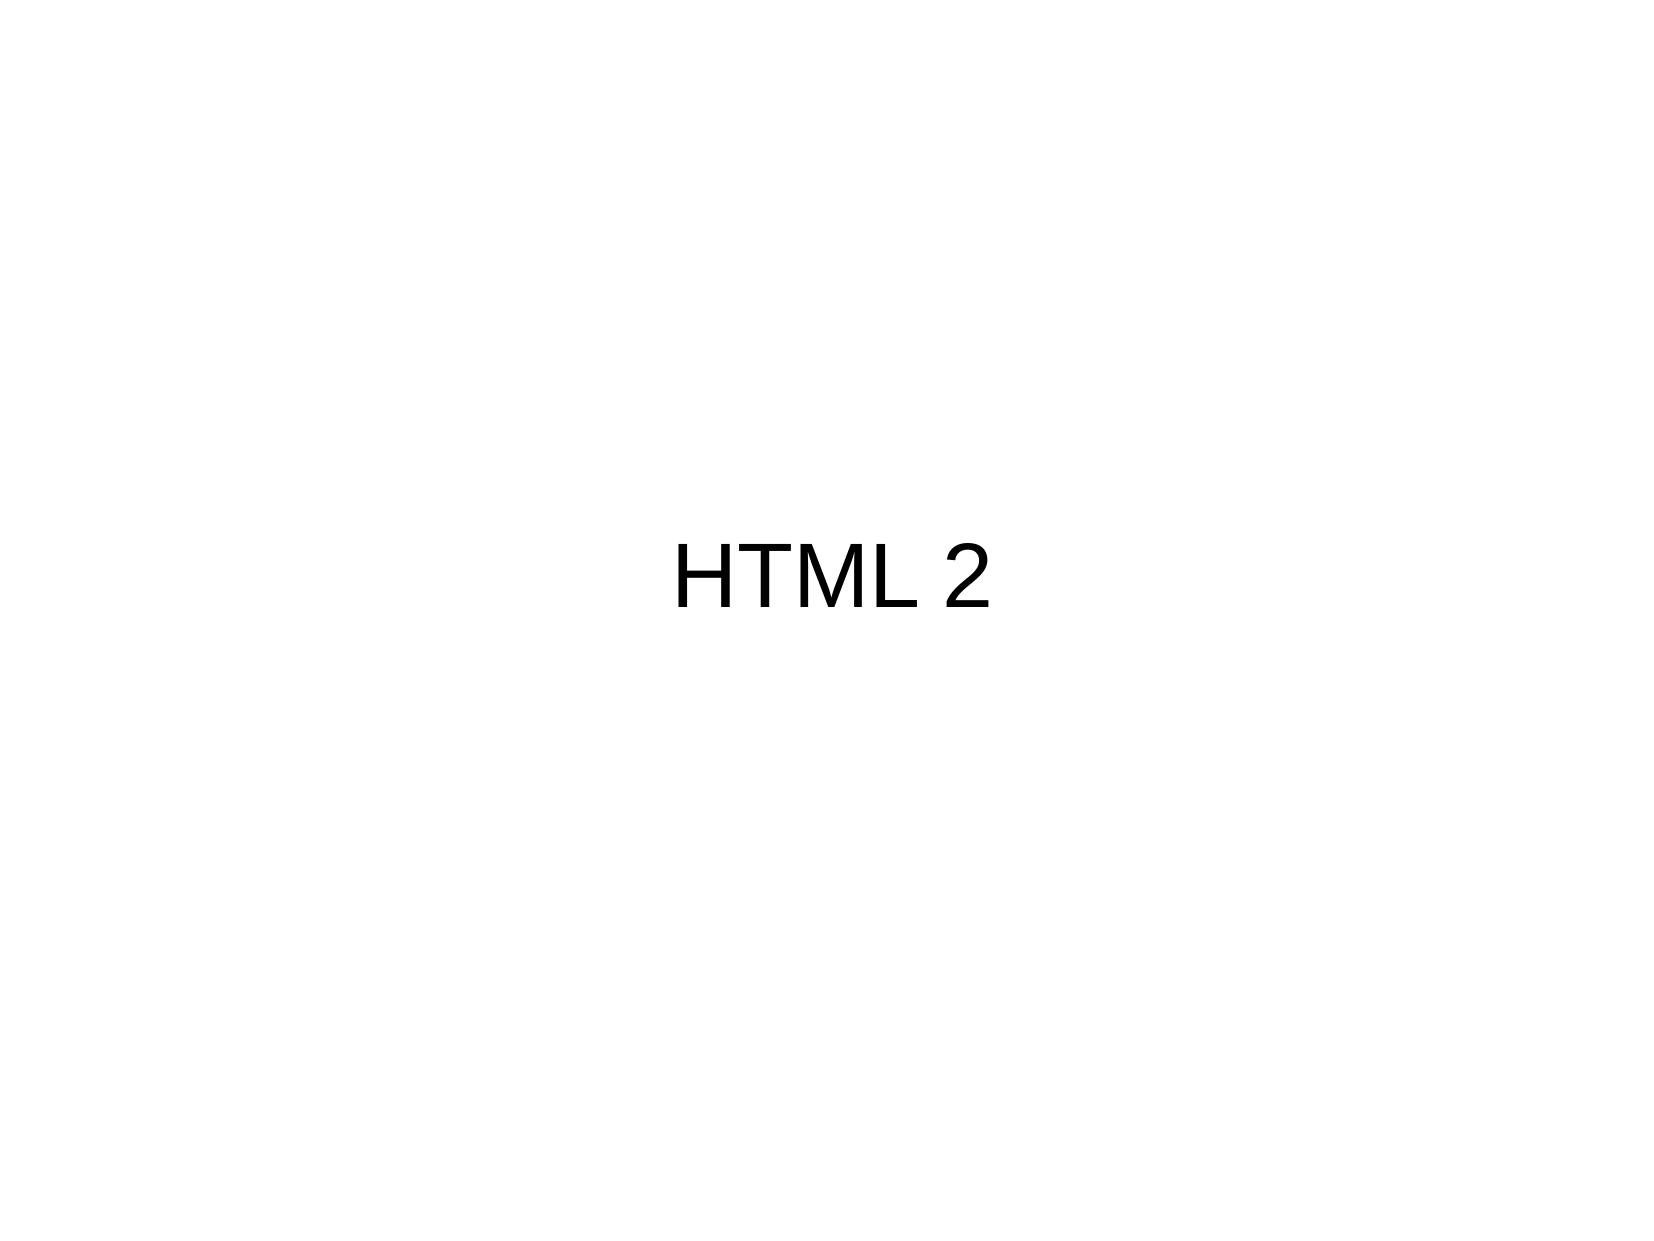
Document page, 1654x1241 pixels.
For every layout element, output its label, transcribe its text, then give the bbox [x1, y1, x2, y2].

title HTML 2 [88, 453, 1577, 699]
